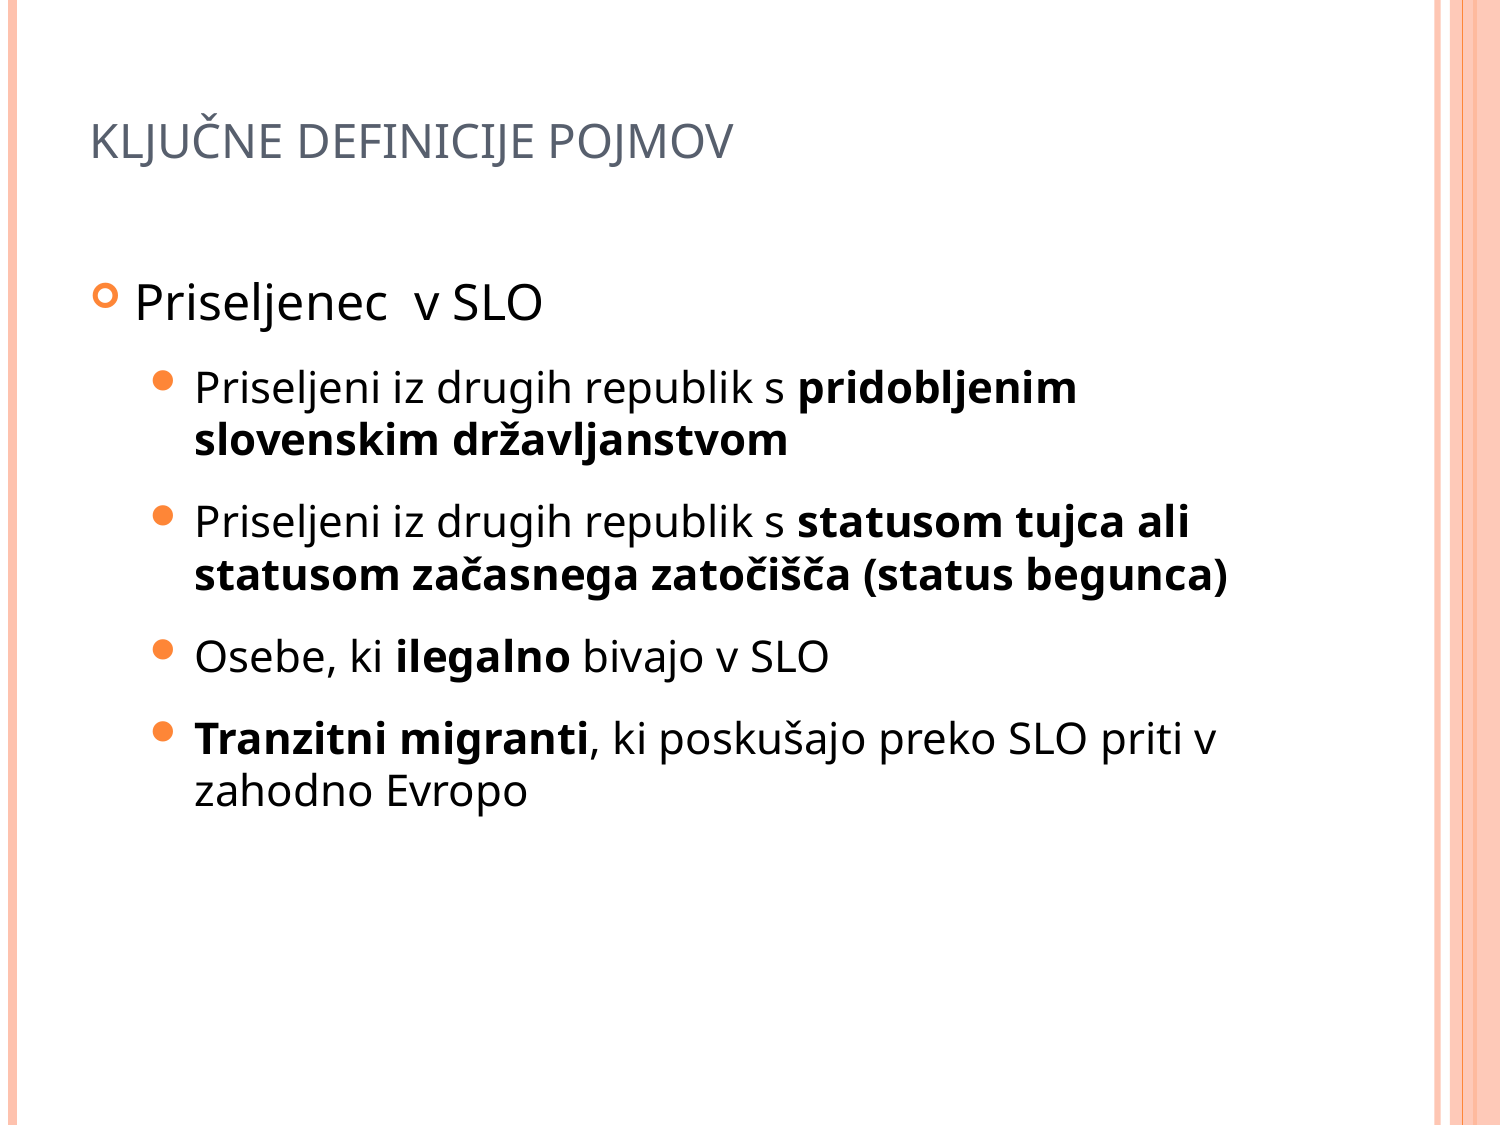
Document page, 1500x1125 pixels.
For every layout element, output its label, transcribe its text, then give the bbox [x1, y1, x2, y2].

title KLJUČNE DEFINICIJE POJMOV [75, 45, 1300, 233]
list Priseljenec v SLO Priseljeni iz drugih republik s pridobljenim slovenskim državljanstvom Priseljeni iz drugih republik s statusom tujca ali statusom začasnega zatočišča (status begunca) Osebe, ki ilegalno bivajo v SLO Tranzitni migranti, ki poskušajo preko SLO priti v zahodno Evropo [75, 262, 1300, 1062]
